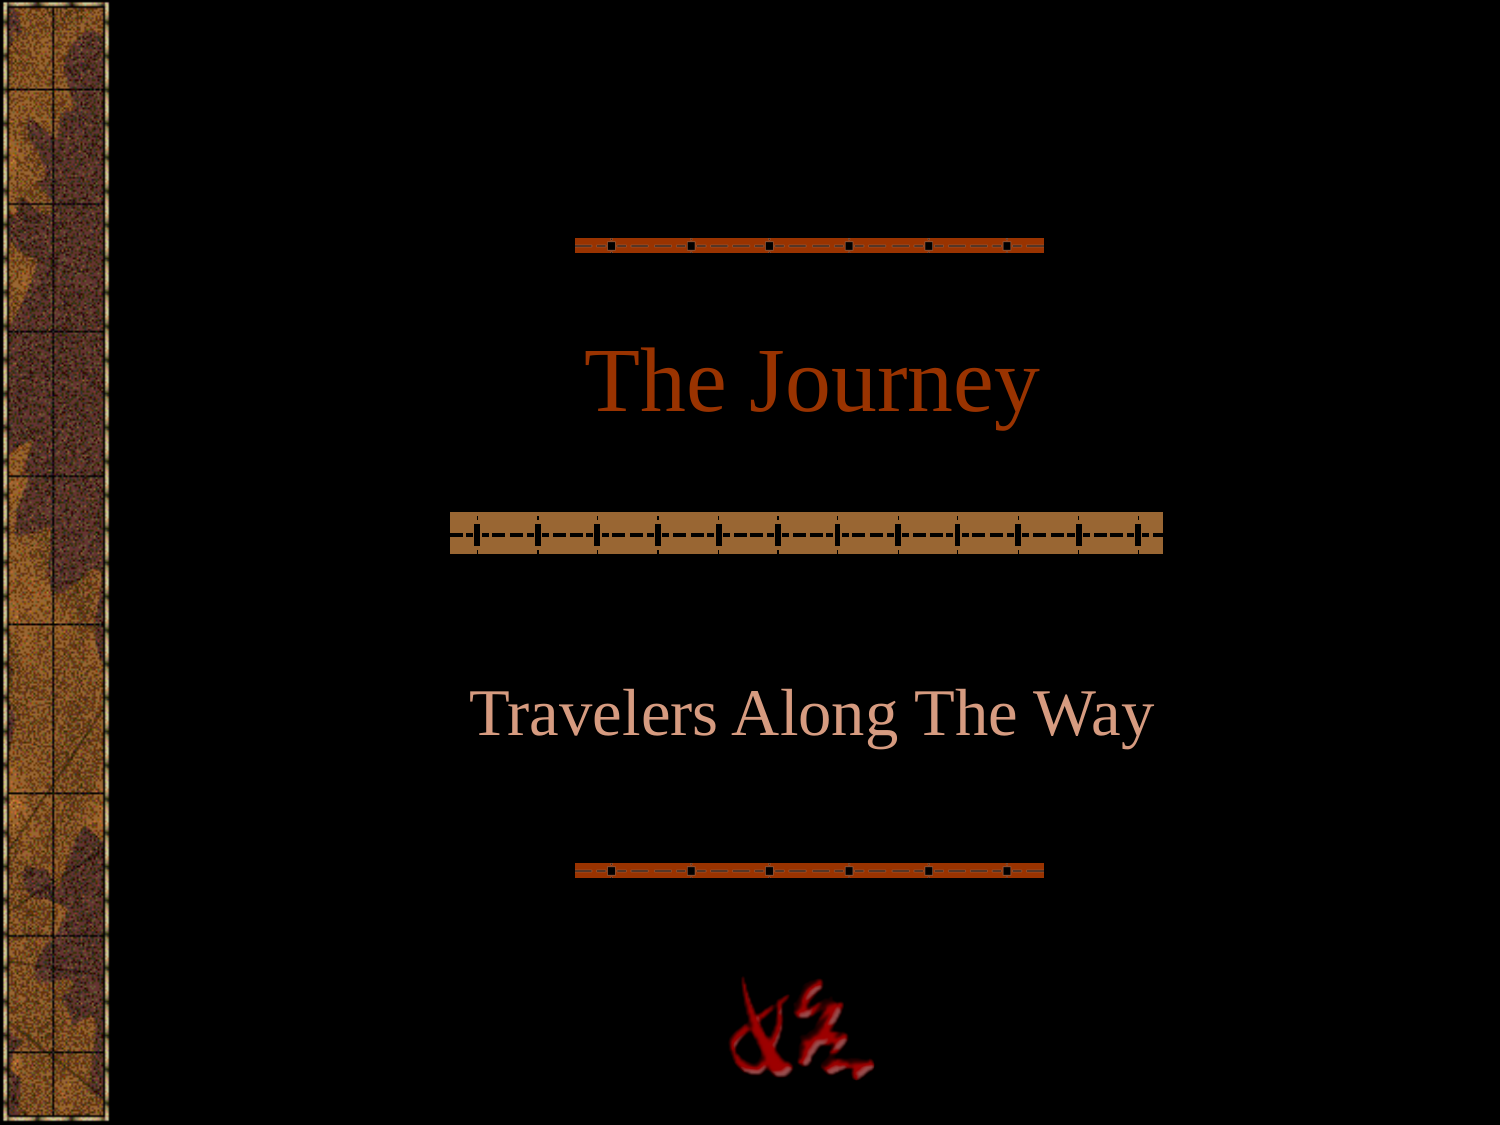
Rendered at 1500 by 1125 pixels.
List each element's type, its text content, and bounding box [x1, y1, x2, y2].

picture [575, 862, 1044, 878]
subtitle Travelers Along The Way [287, 562, 1338, 838]
picture [0, 0, 113, 1125]
picture [575, 238, 1044, 253]
picture [450, 512, 1163, 554]
title The Journey [237, 299, 1388, 438]
picture [725, 974, 876, 1082]
